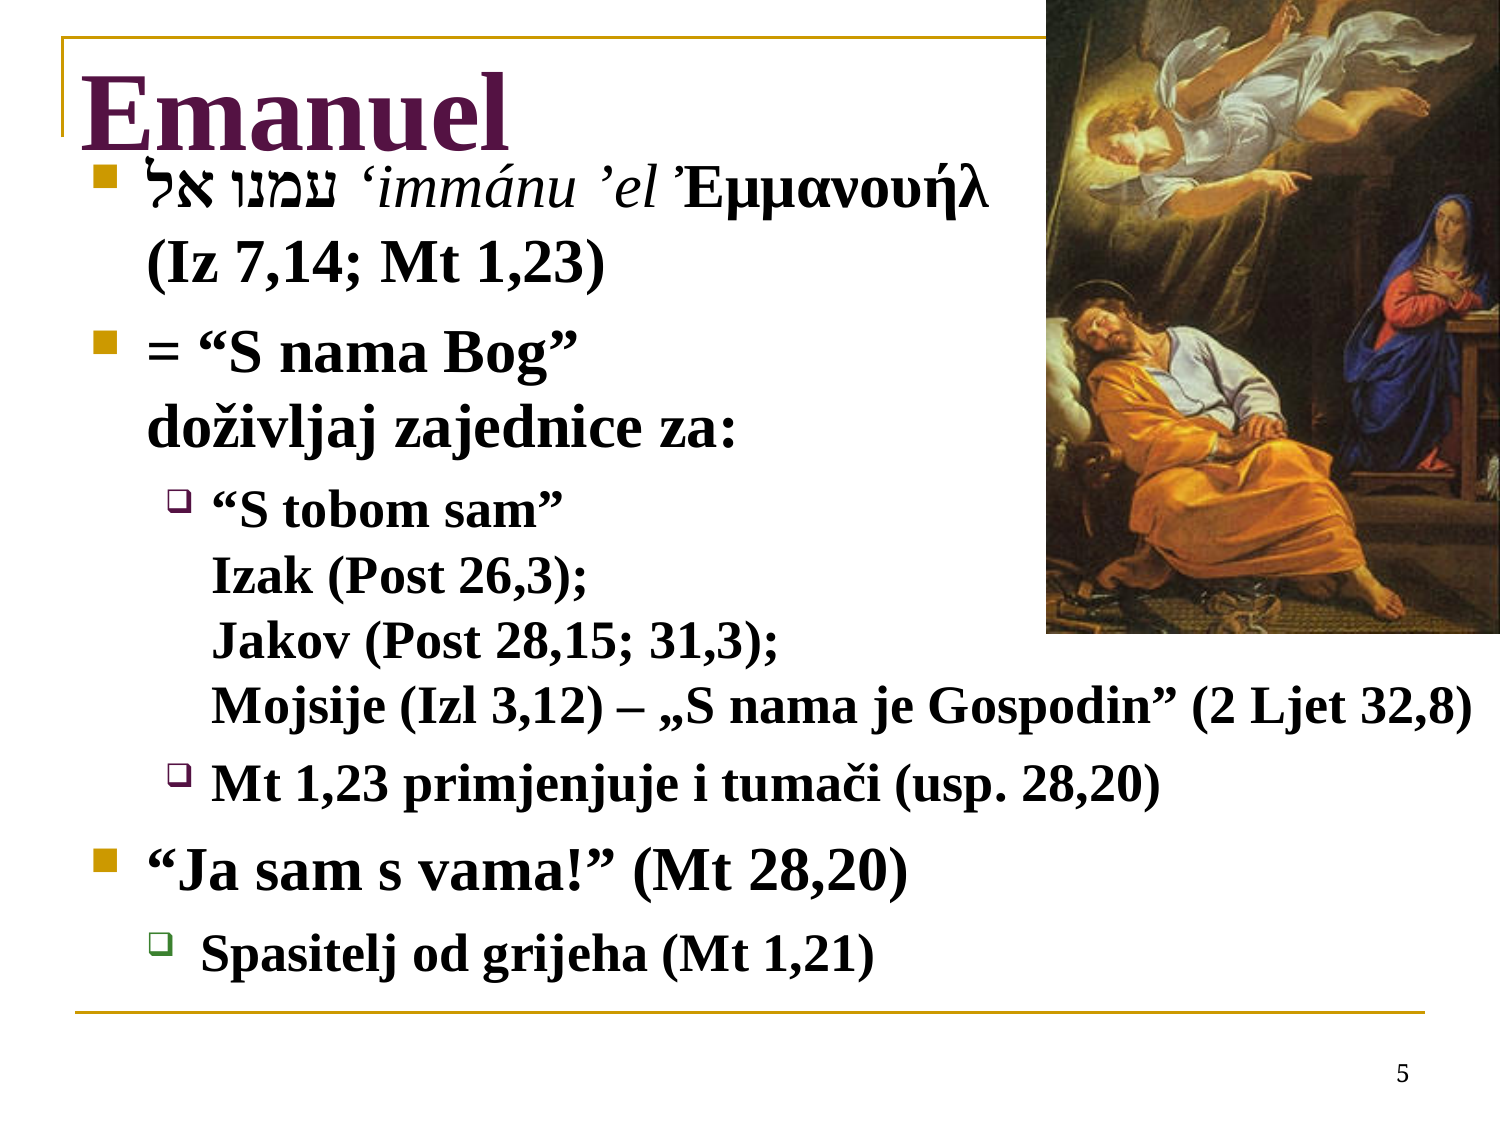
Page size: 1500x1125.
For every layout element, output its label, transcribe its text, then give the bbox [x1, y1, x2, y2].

picture [1046, 0, 1500, 634]
title Emanuel [65, 30, 1046, 218]
text_box <number> [1074, 1024, 1426, 1100]
list עמנו אל ‘immánu ’el Ἐμμανουήλ (Iz 7,14; Mt 1,23) = “S nama Bog” doživljaj zajednice za: “S tobom sam” Izak (Post 26,3); Jakov (Post 28,15; 31,3); Mojsije (Izl 3,12) – „S nama je Gospodin” (2 Ljet 32,8) Mt 1,23 primjenjuje i tumači (usp. 28,20) “Ja sam s vama!” (Mt 28,20) Spasitelj od grijeha (Mt 1,21) [75, 137, 1500, 1006]
